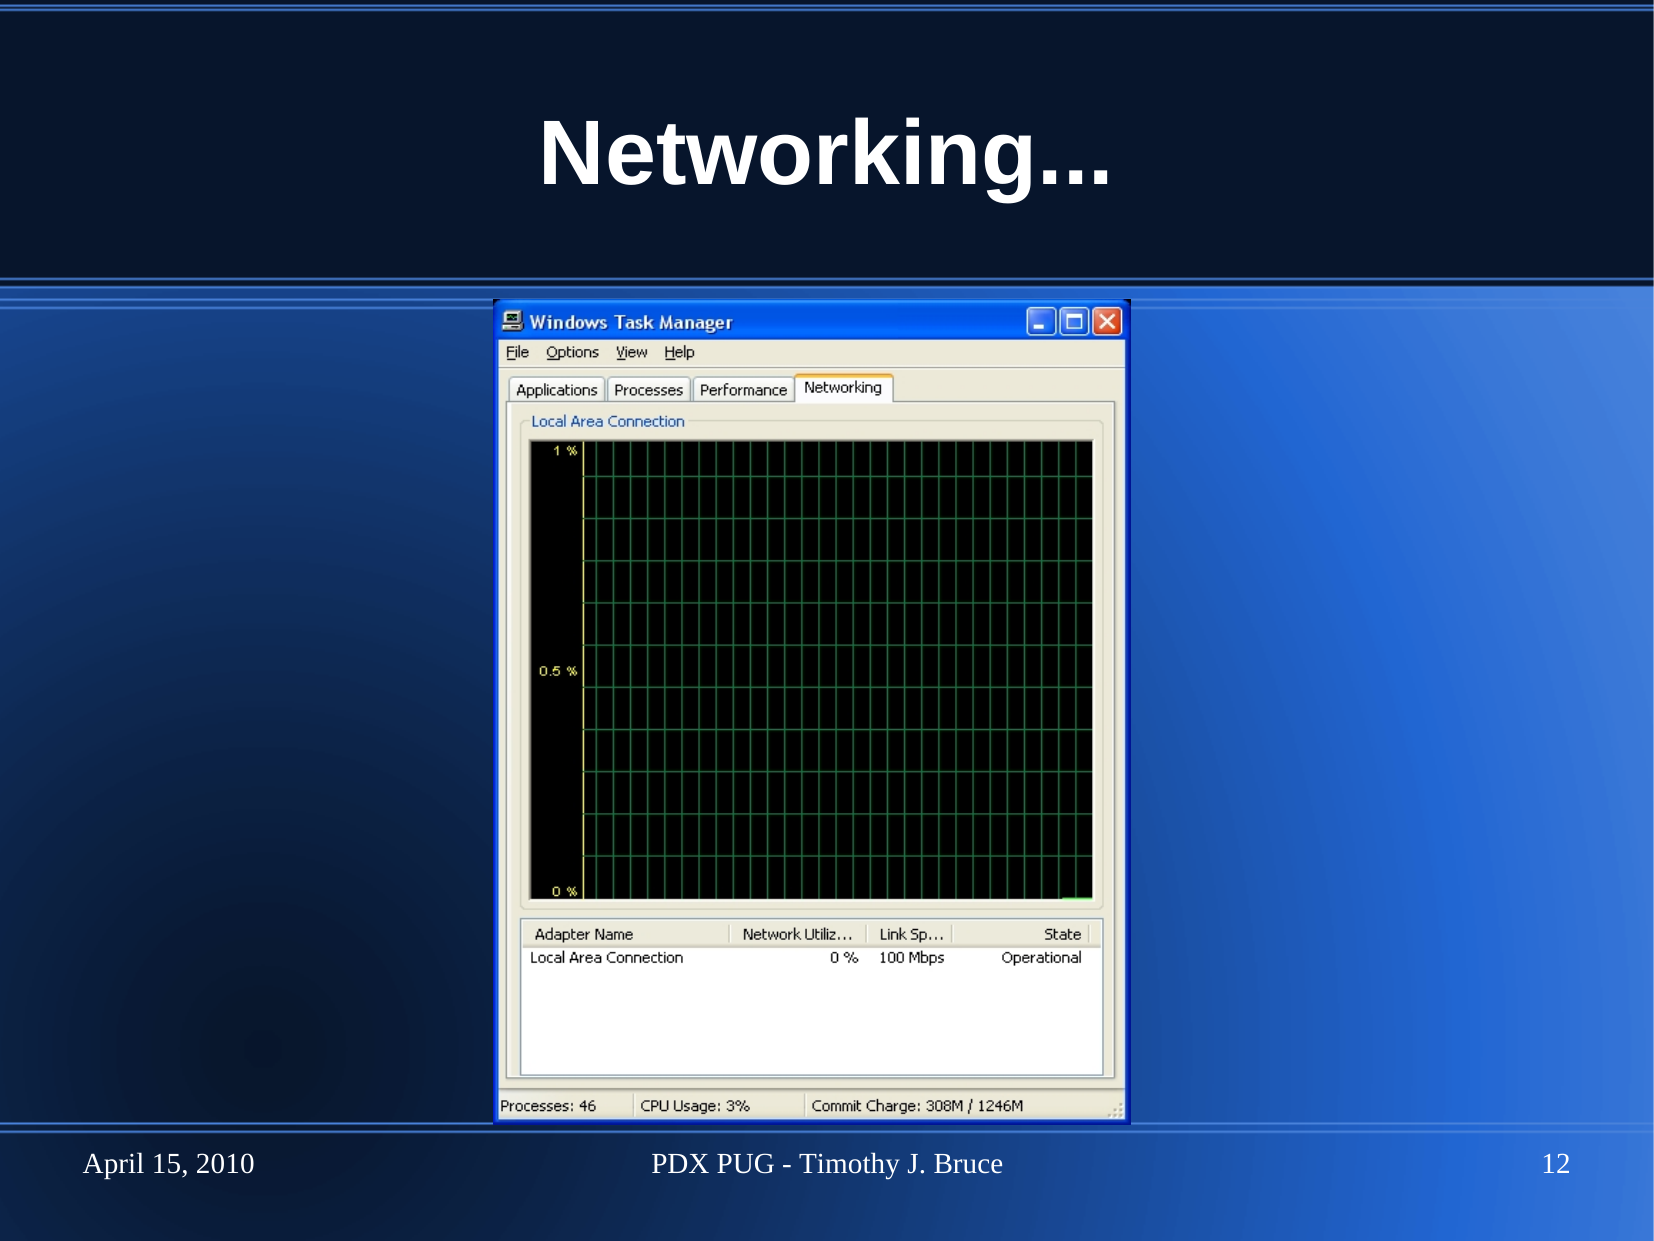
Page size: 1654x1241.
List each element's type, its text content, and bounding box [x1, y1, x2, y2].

picture [0, 0, 1654, 1241]
title Networking... [82, 56, 1571, 250]
